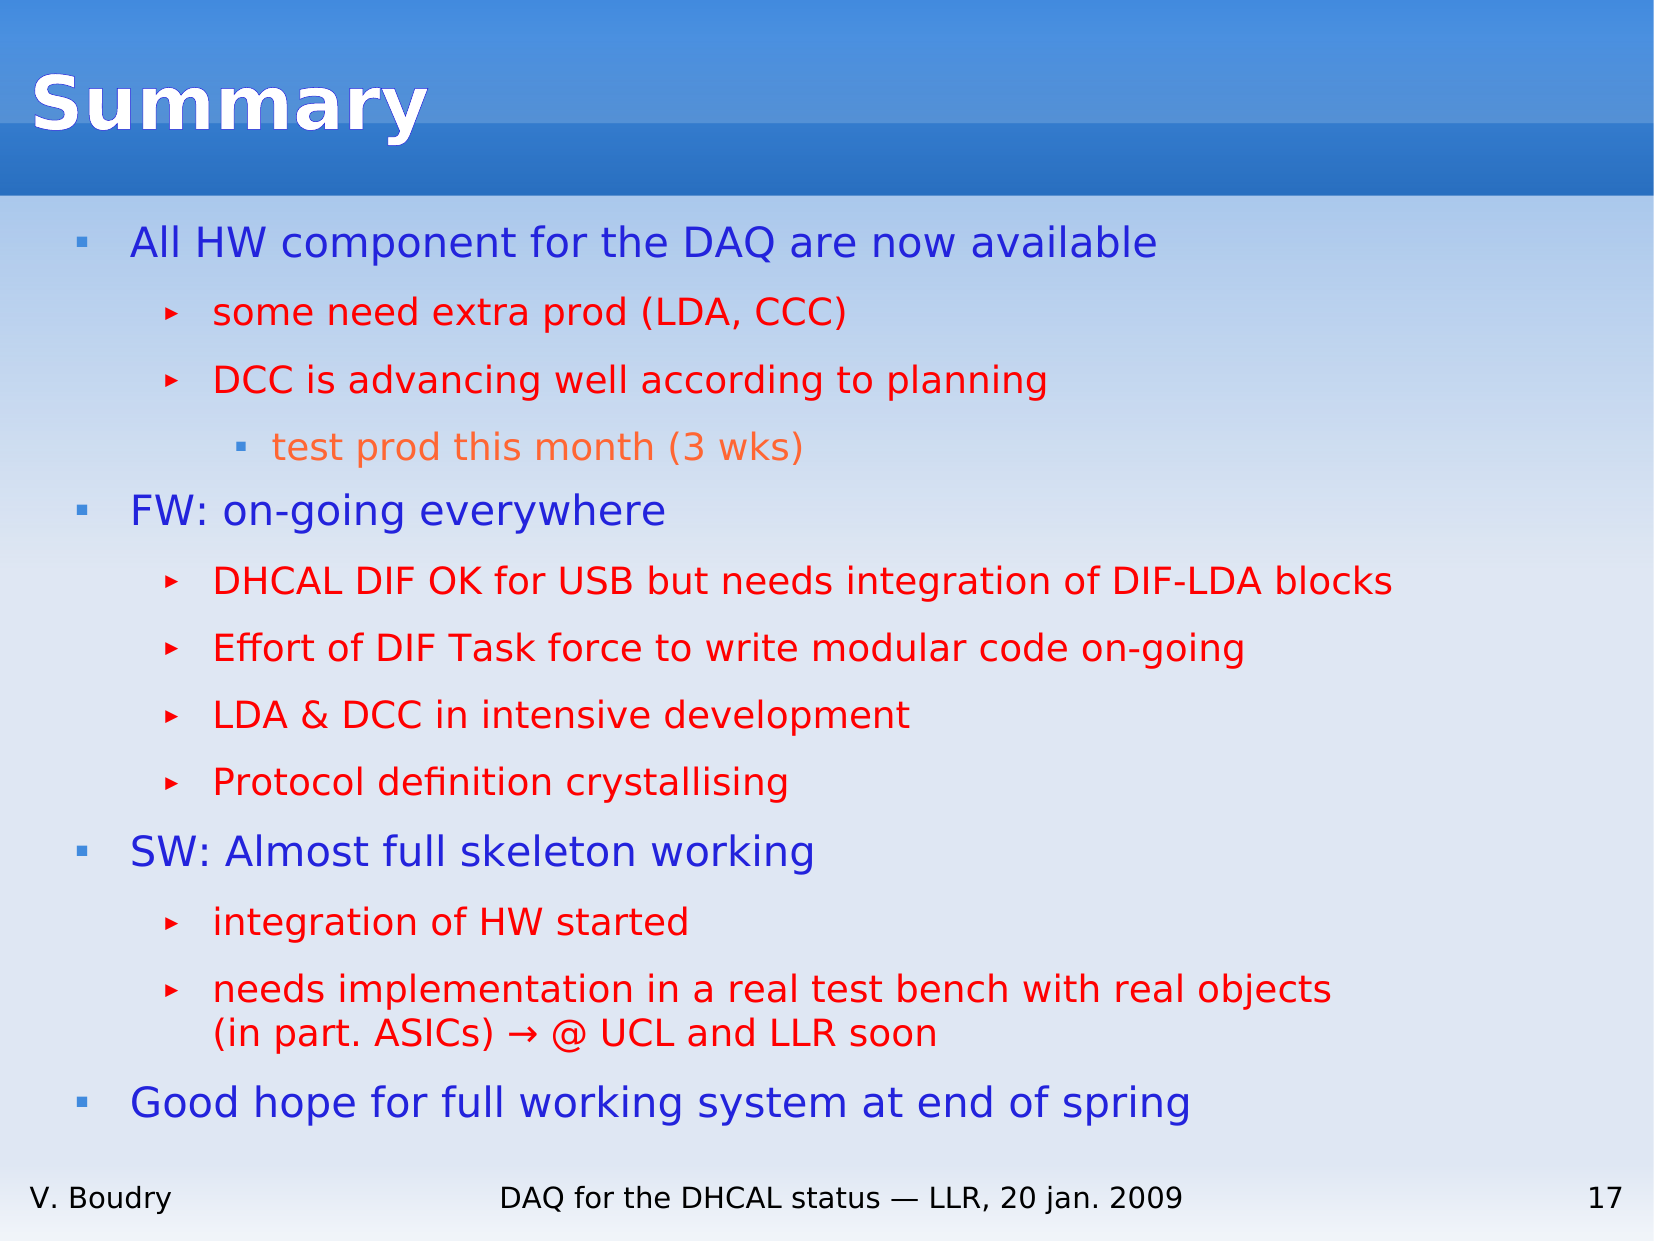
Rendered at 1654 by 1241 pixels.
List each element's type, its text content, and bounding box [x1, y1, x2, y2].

title Summary [29, 7, 1654, 200]
list All HW component for the DAQ are now available some need extra prod (LDA, CCC) DCC is advancing well according to planning test prod this month (3 wks) FW: on-going everywhere DHCAL DIF OK for USB but needs integration of DIF-LDA blocks Effort of DIF Task force to write modular code on-going LDA & DCC in intensive development Protocol definition crystallising SW: Almost full skeleton working integration of HW started needs implementation in a real test bench with real objects (in part. ASICs) → @ UCL and LLR soon Good hope for full working system at end of spring [59, 218, 1595, 1128]
picture [0, 0, 1654, 1241]
